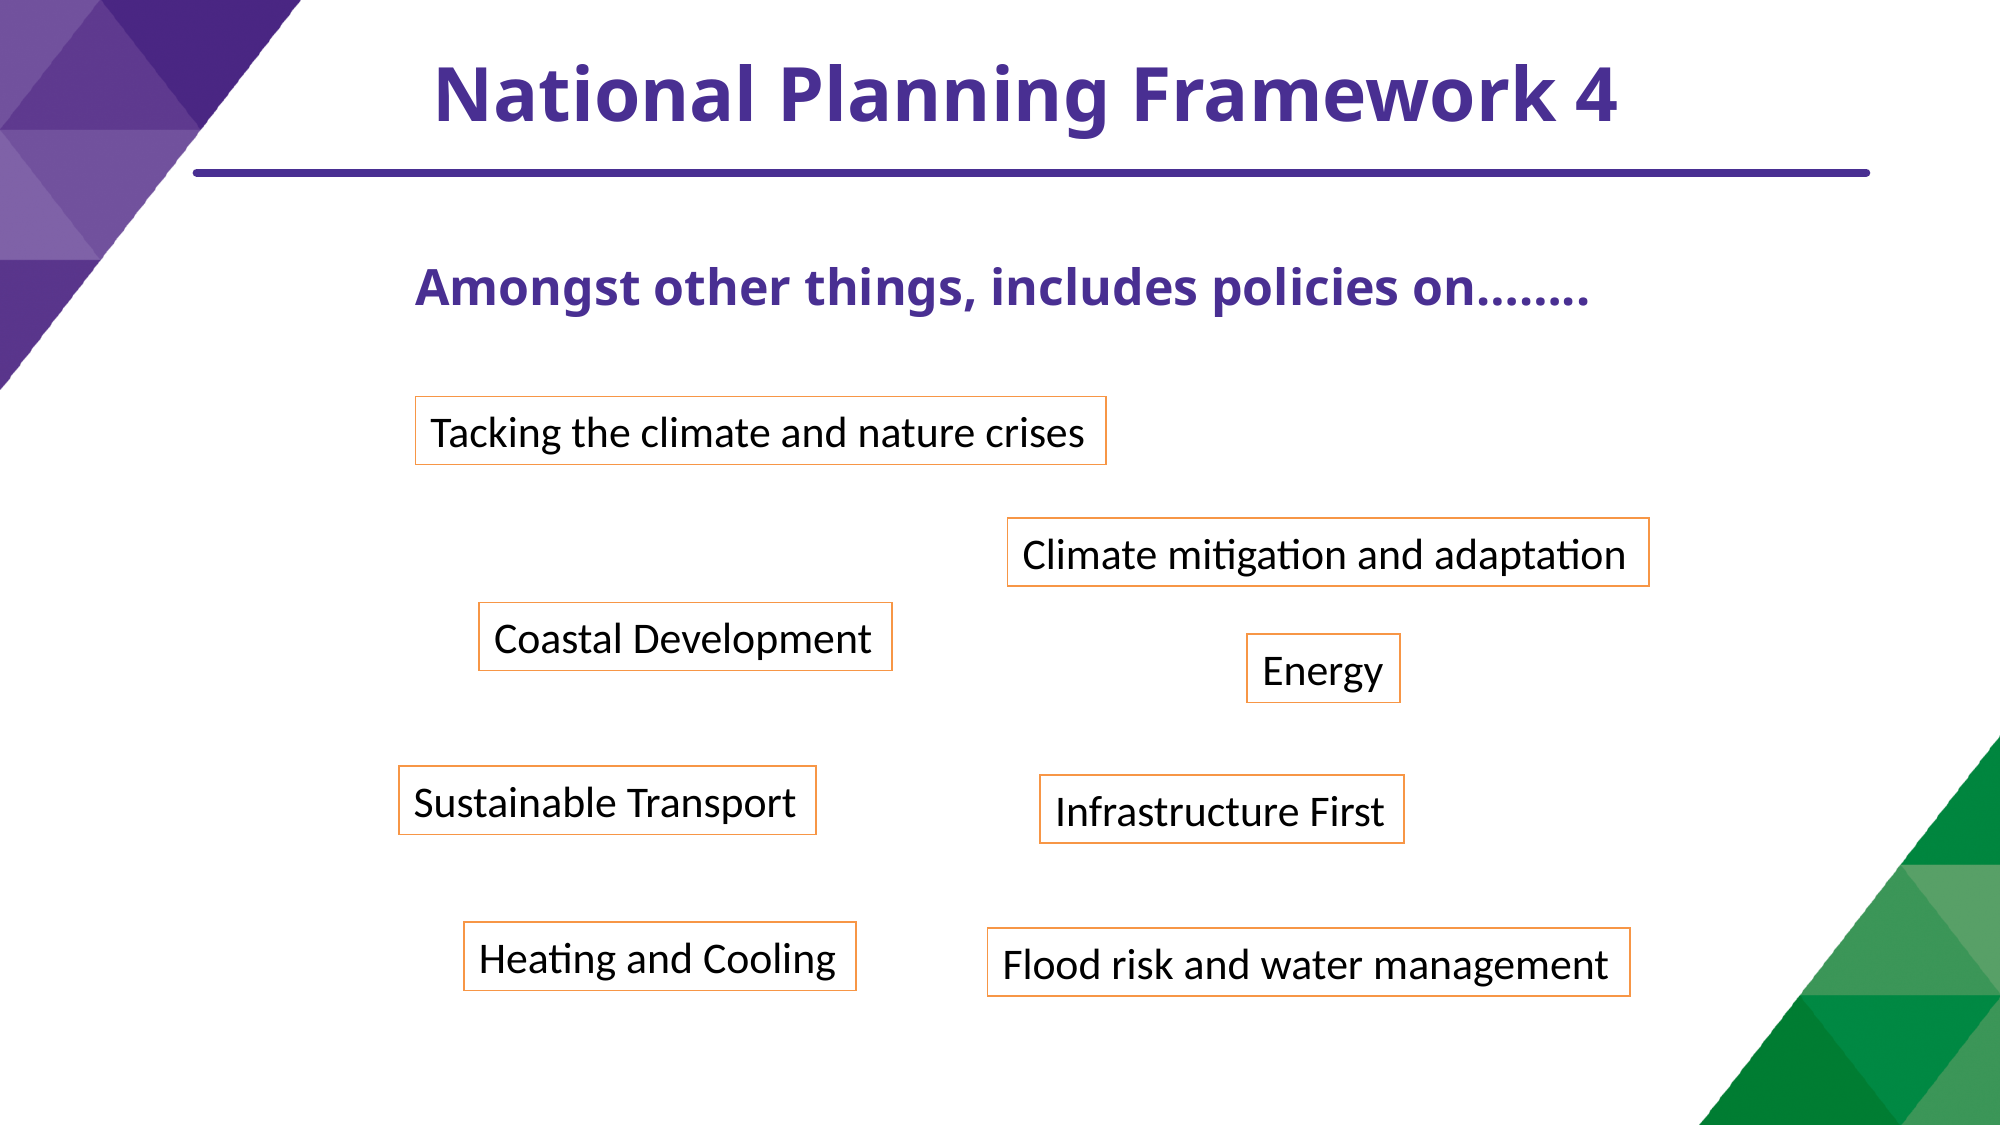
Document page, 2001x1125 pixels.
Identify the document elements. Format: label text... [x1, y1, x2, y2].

text_box Energy [1247, 634, 1401, 703]
title Amongst other things, includes policies on…….. [328, 250, 1679, 338]
text_box Tacking the climate and nature crises [415, 396, 1107, 465]
text_box Sustainable Transport [398, 766, 817, 835]
text_box Flood risk and water management [987, 927, 1630, 997]
text_box Climate mitigation and adaptation [1007, 518, 1649, 587]
text_box Heating and Cooling [464, 922, 856, 991]
text_box National Planning Framework 4 [351, 38, 1702, 155]
text_box Coastal Development [479, 602, 893, 671]
text_box Infrastructure First [1040, 774, 1405, 844]
